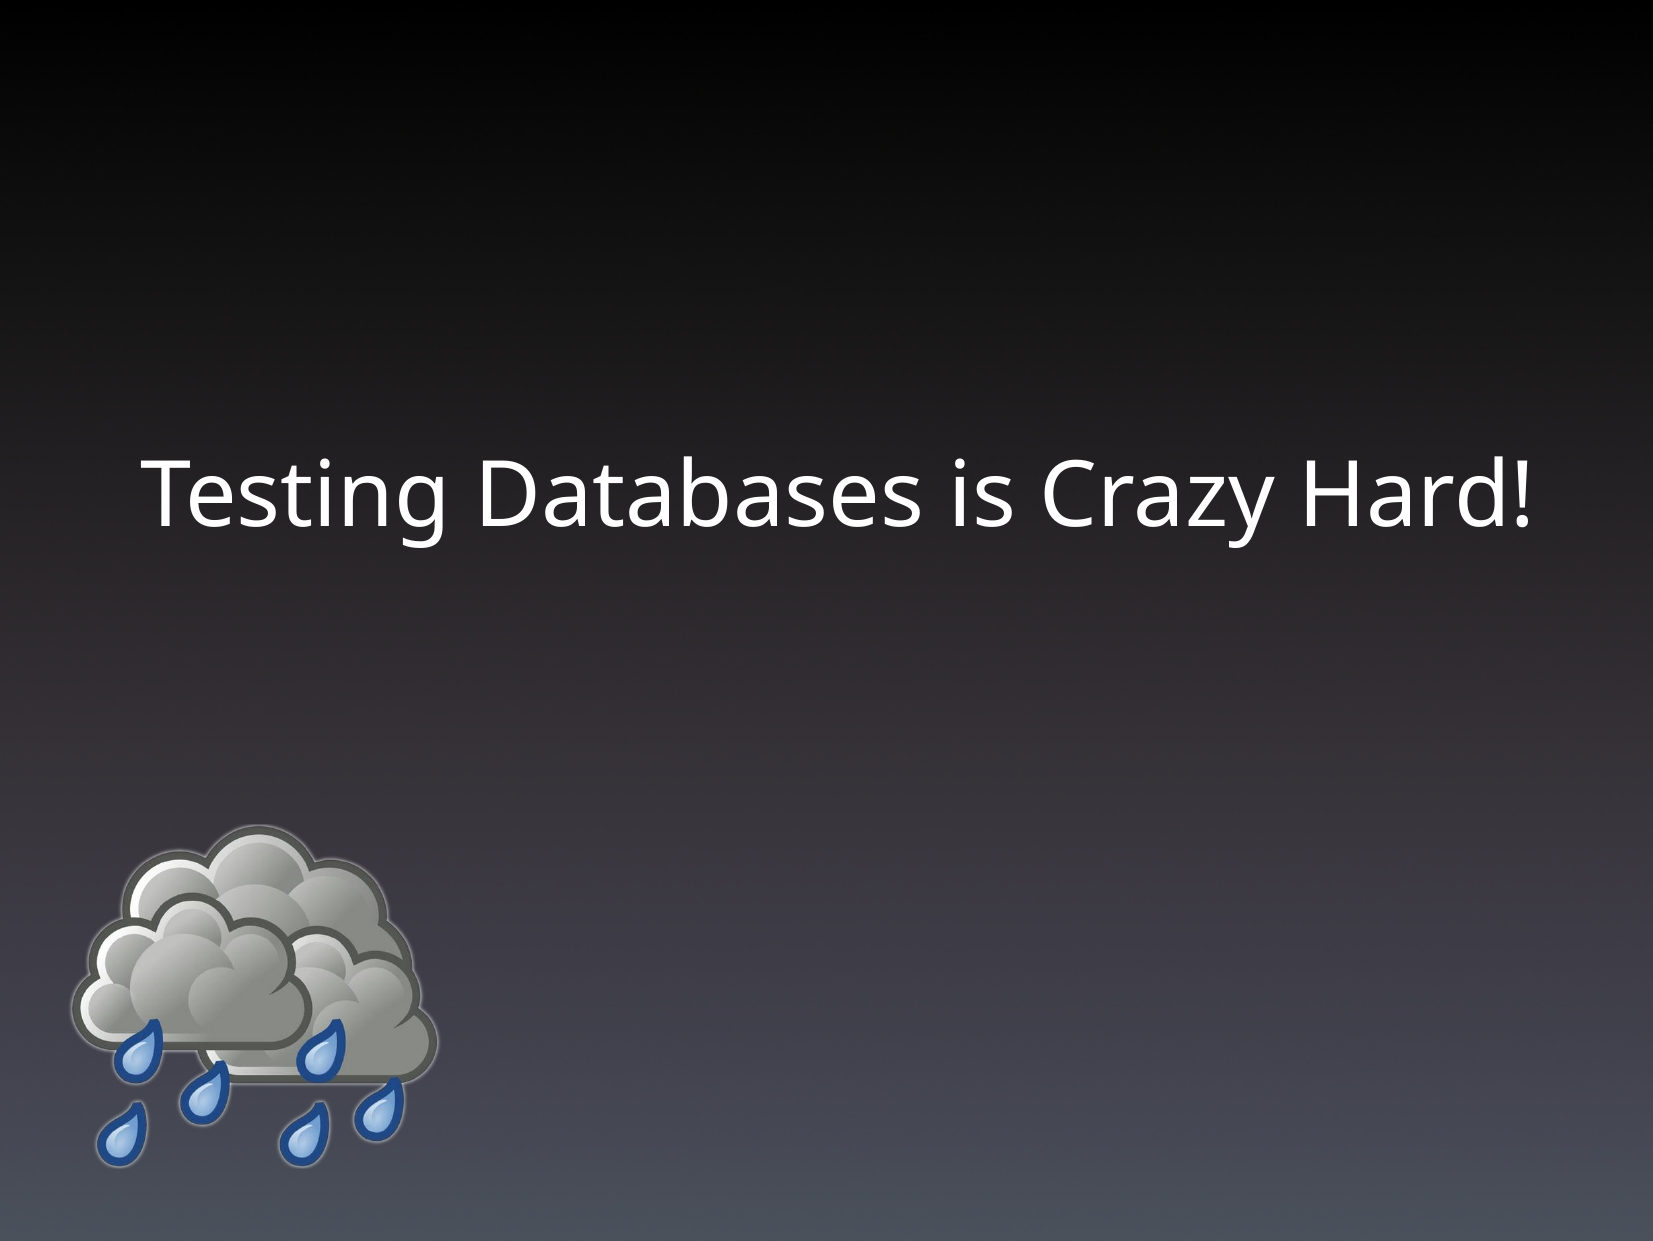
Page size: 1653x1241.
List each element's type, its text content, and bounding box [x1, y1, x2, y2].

picture [0, 0, 1653, 1241]
title Testing Databases is Crazy Hard! [94, 164, 1583, 815]
